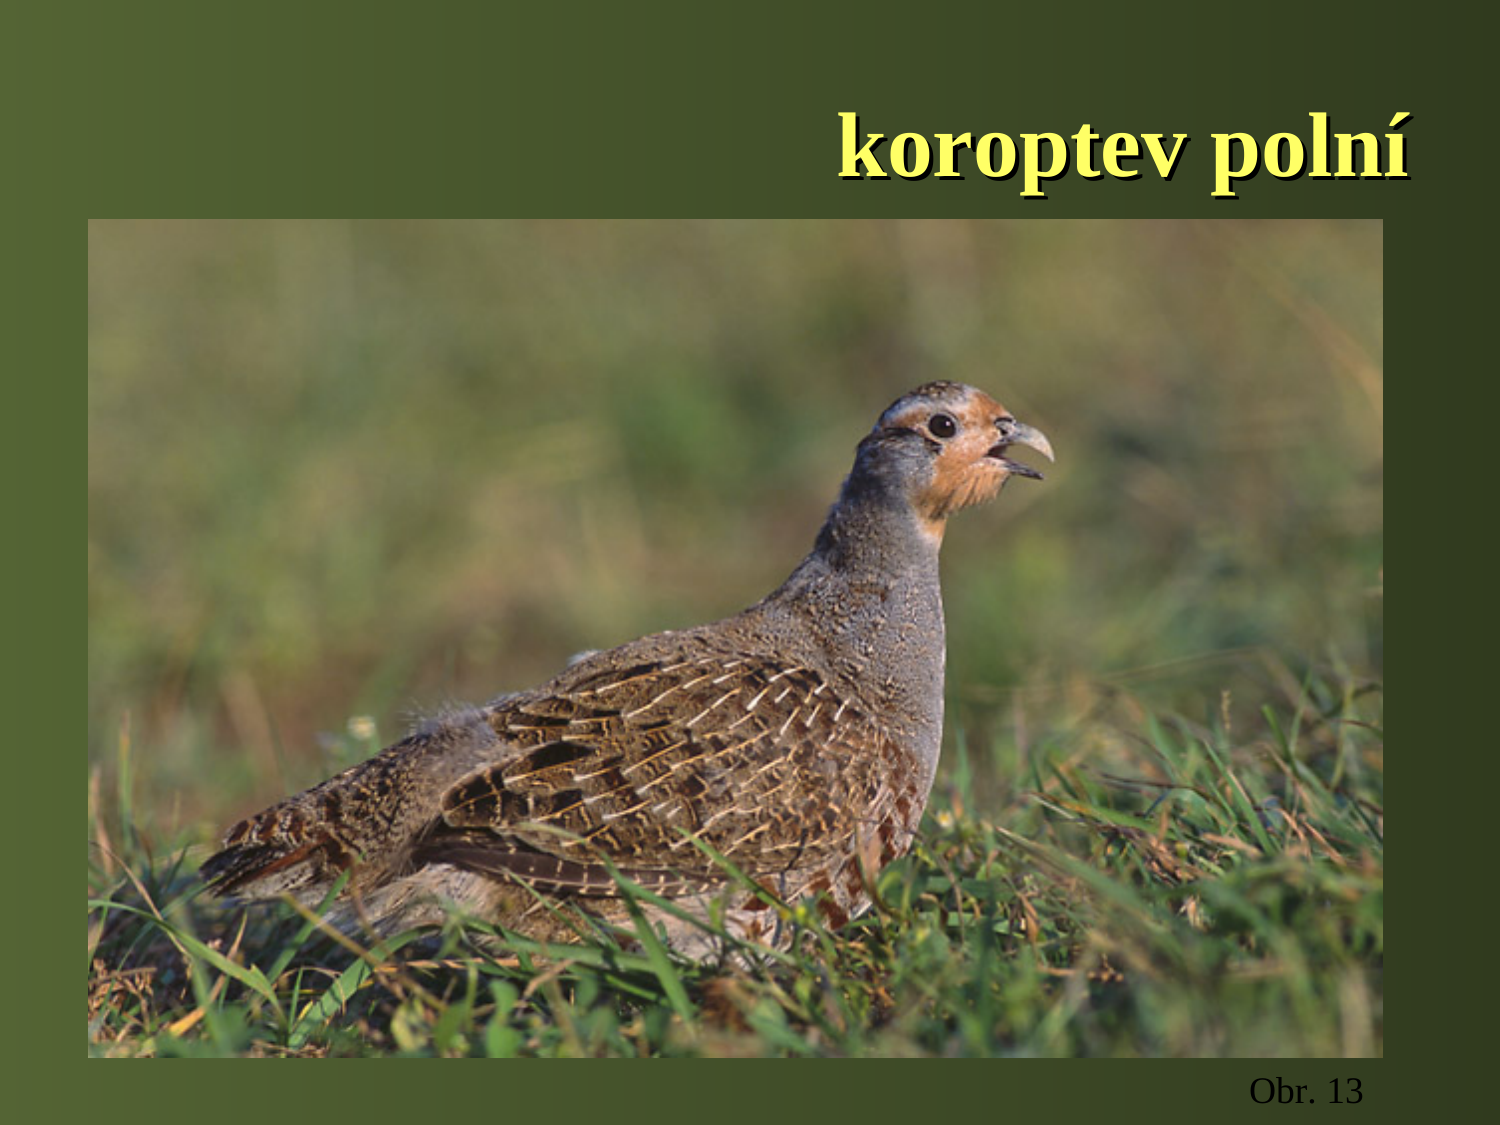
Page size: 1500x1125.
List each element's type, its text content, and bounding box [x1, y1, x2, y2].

picture [88, 219, 1383, 1058]
title koroptev polní [75, 45, 1426, 234]
text_box Obr. 13 [1234, 1058, 1412, 1120]
